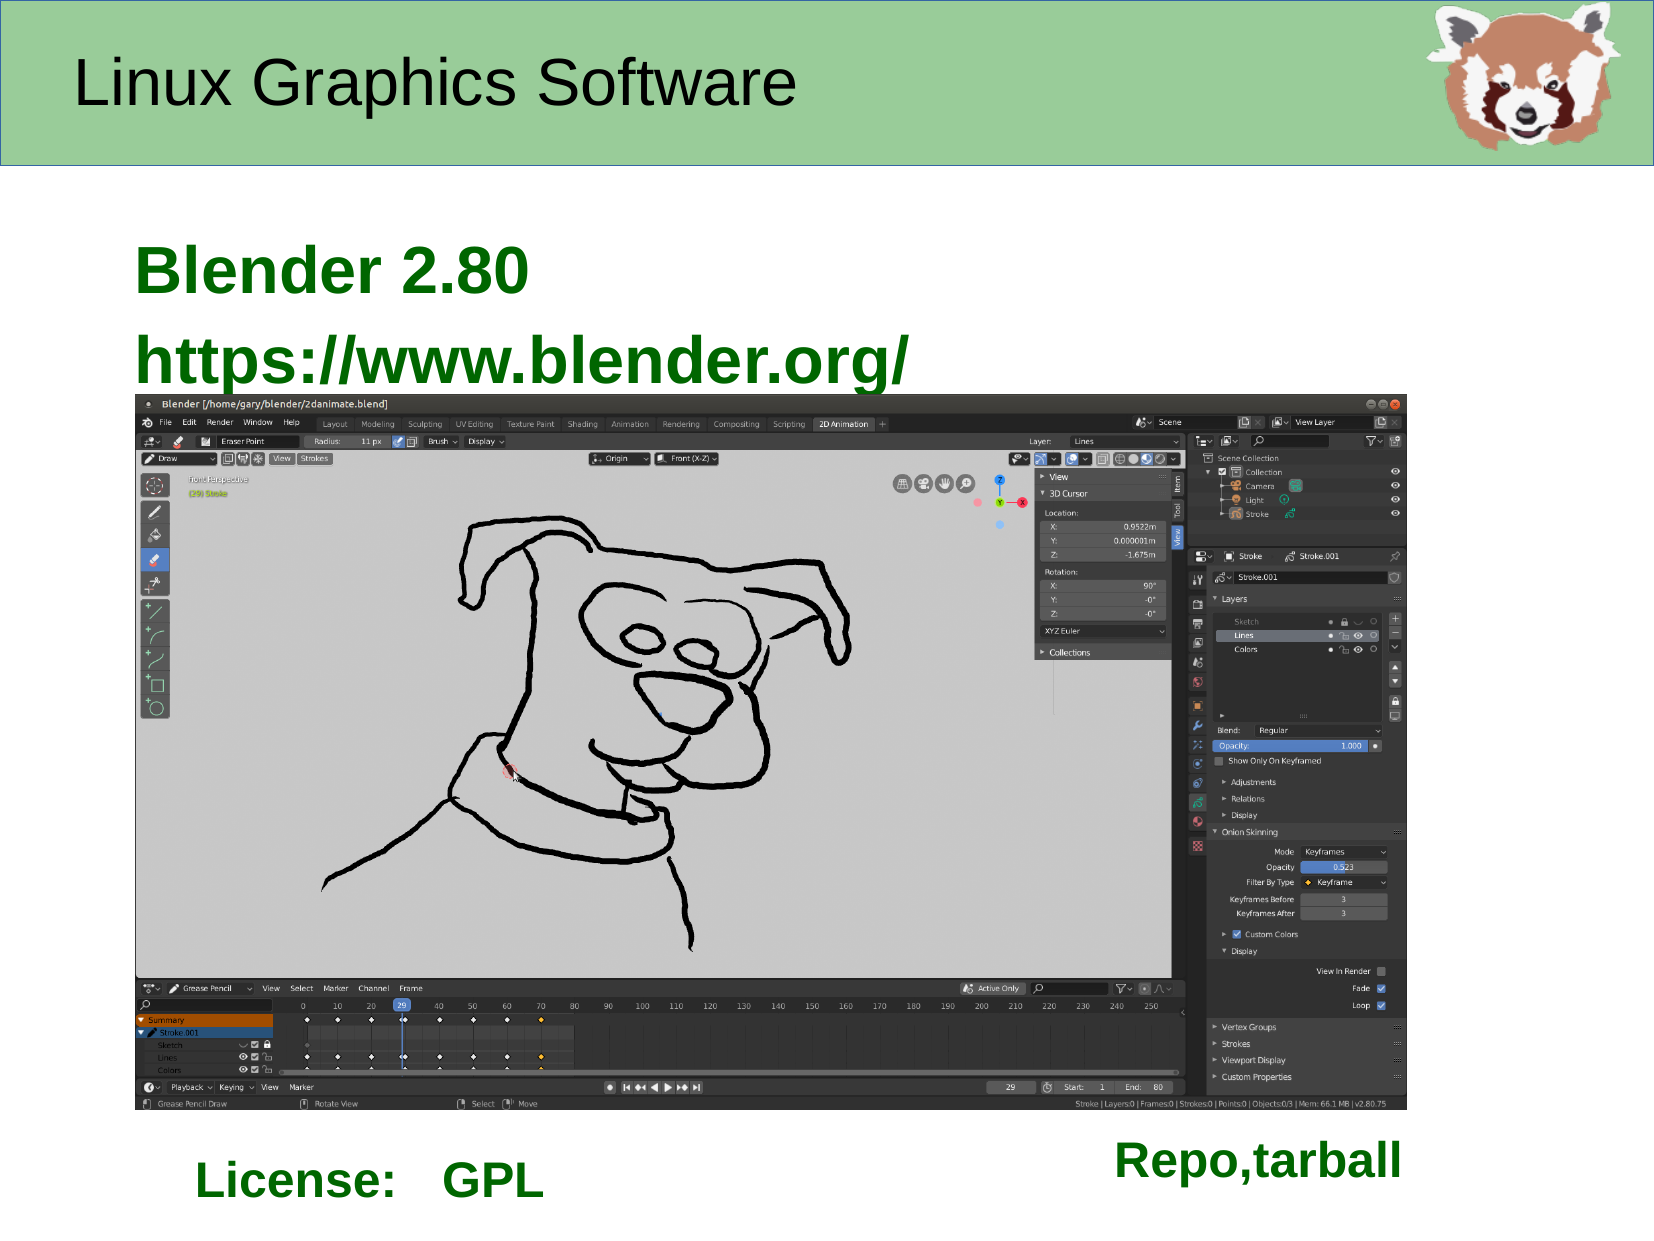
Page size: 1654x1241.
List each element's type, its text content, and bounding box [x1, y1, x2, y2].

title Linux Graphics Software [0, 15, 856, 151]
text_box [0, 0, 1654, 166]
text_box License: [180, 1144, 413, 1216]
picture [1426, 2, 1621, 151]
text_box https://www.blender.org/ [120, 315, 1530, 406]
text_box GPL [427, 1144, 560, 1216]
picture [135, 394, 1407, 1111]
text_box Repo,tarball [1099, 1125, 1516, 1216]
text_box Blender 2.80 [120, 225, 811, 315]
